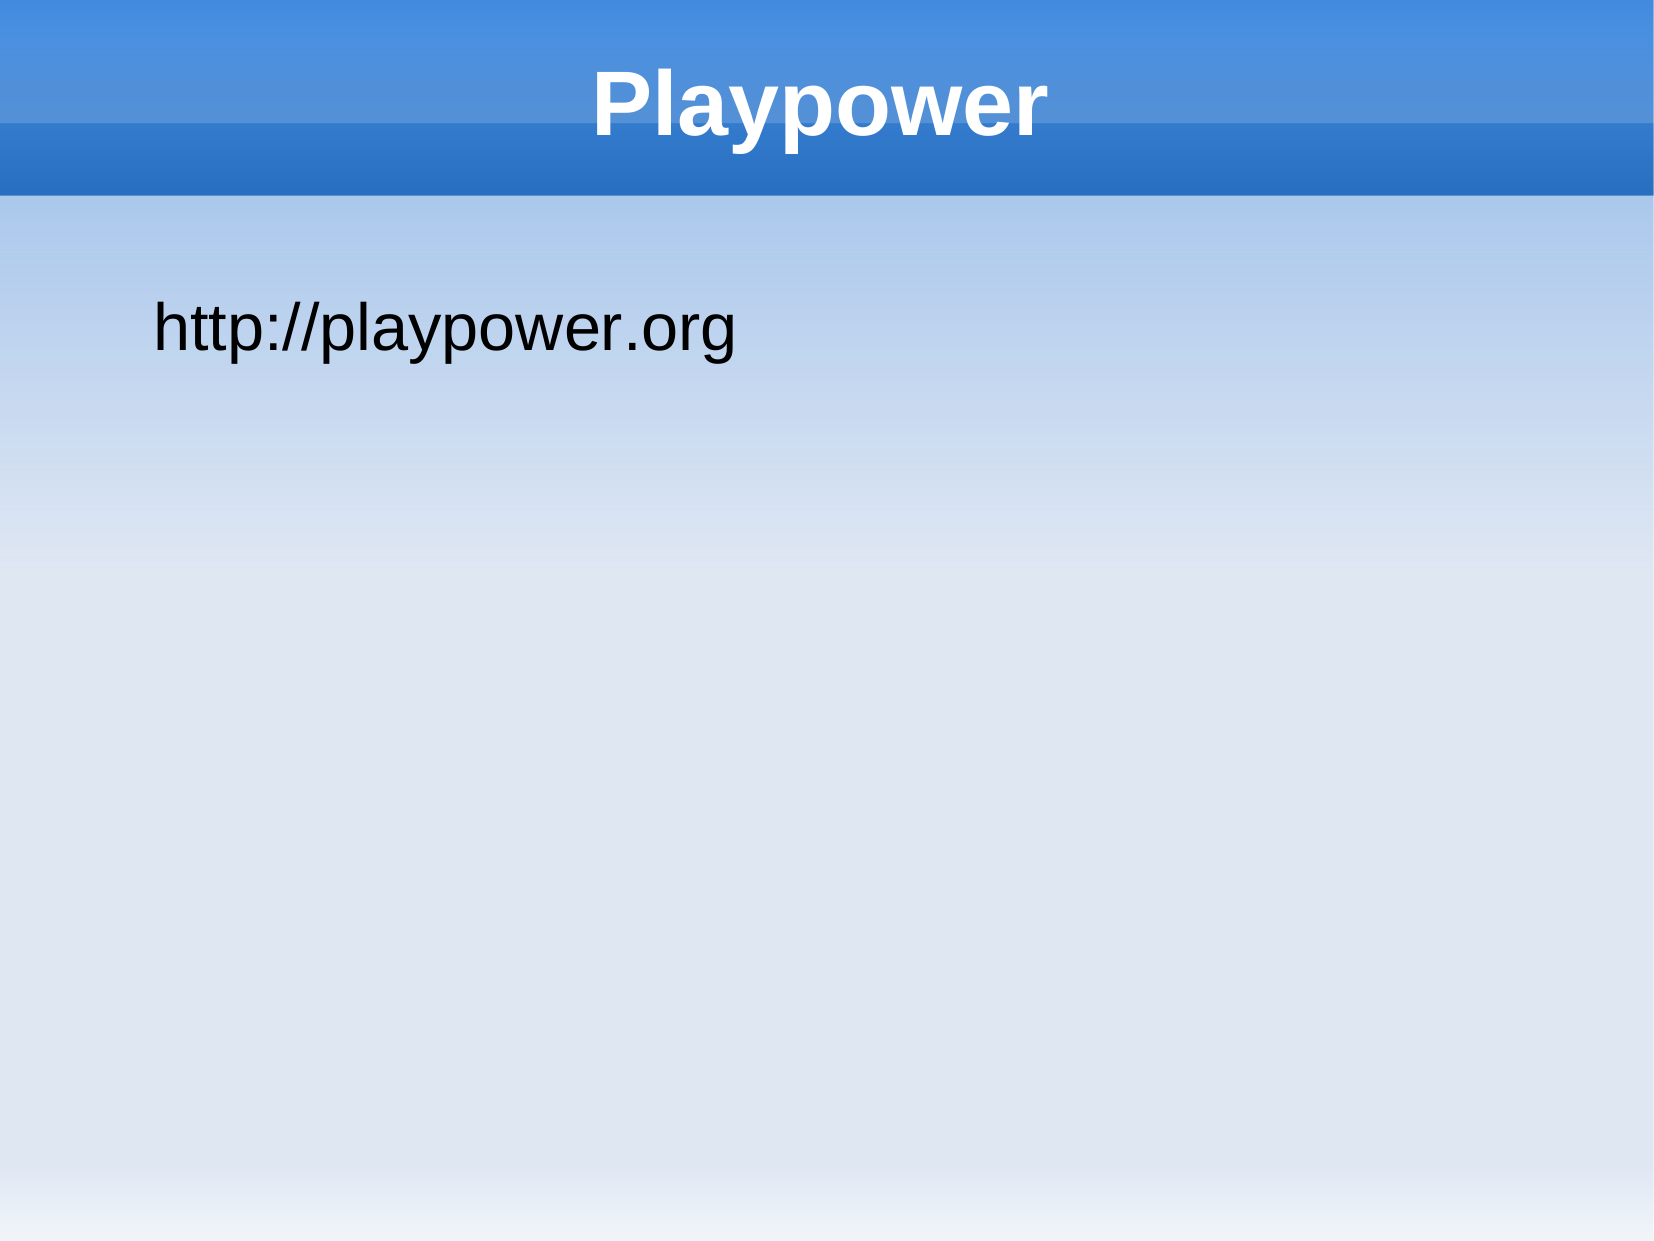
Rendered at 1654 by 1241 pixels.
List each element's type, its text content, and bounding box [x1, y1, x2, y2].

picture [0, 0, 1654, 1241]
title Playpower [76, 7, 1565, 200]
list http://playpower.org [82, 290, 1571, 1094]
